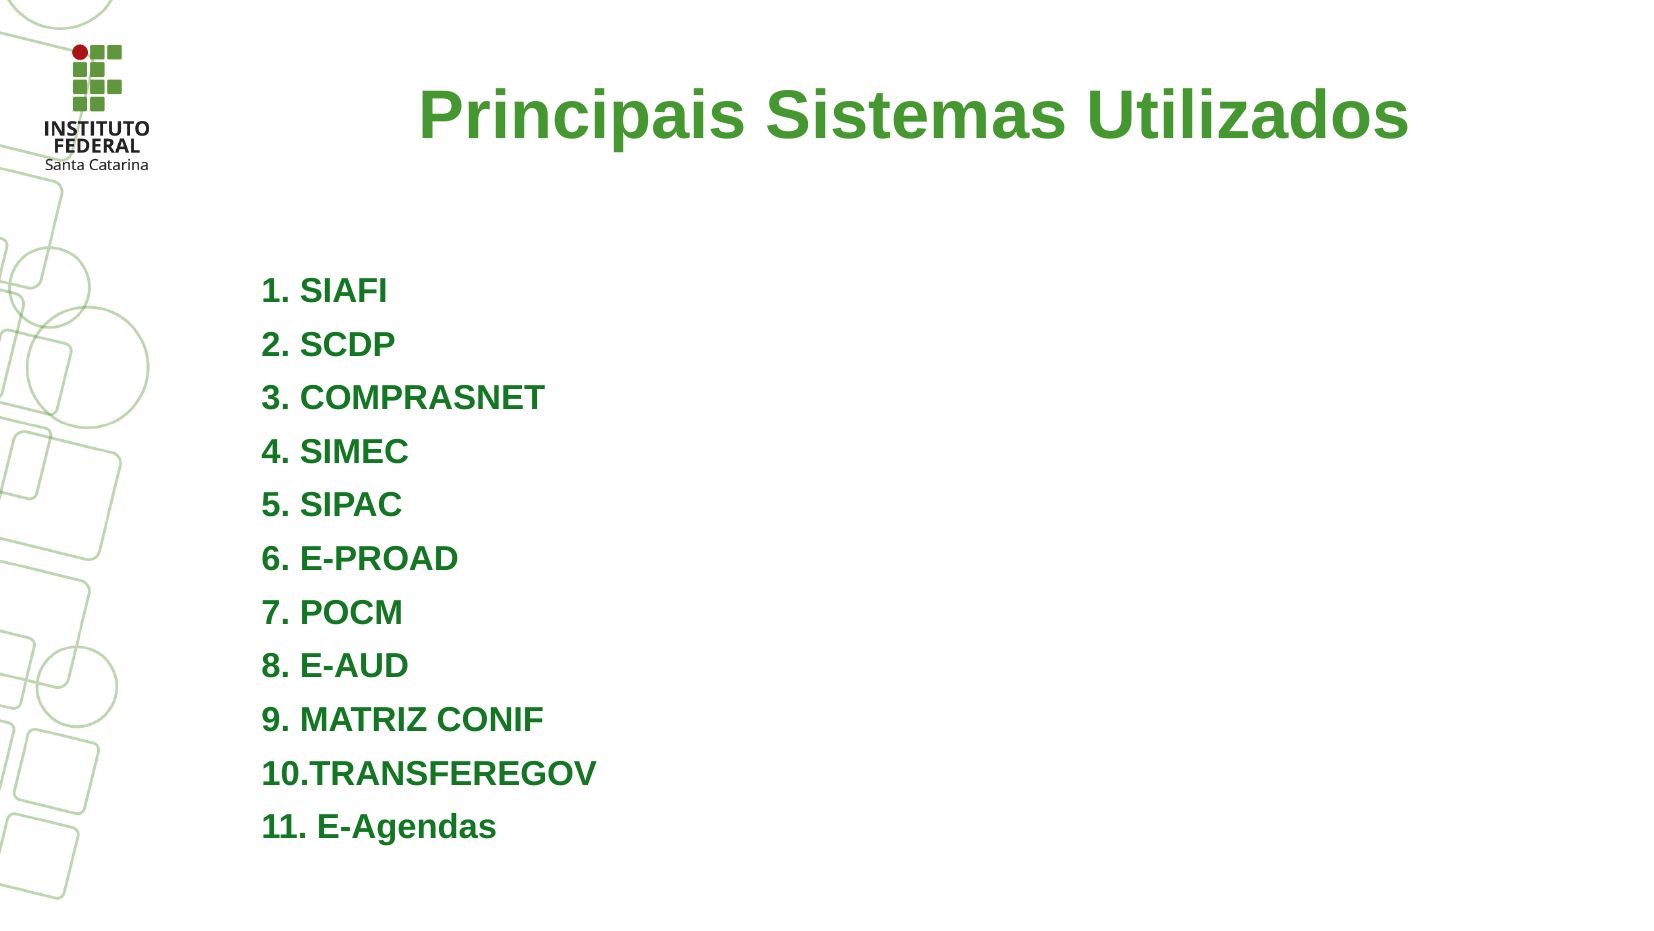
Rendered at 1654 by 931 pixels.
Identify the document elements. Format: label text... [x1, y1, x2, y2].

title Principais Sistemas Utilizados [259, 37, 1571, 193]
picture [0, 0, 1317, 931]
list 1. SIAFI 2. SCDP 3. COMPRASNET 4. SIMEC 5. SIPAC 6. E-PROAD 7. POCM 8. E-AUD 9. MATRIZ CONIF 10.TRANSFEREGOV 11. E-Agendas [212, 217, 1571, 848]
